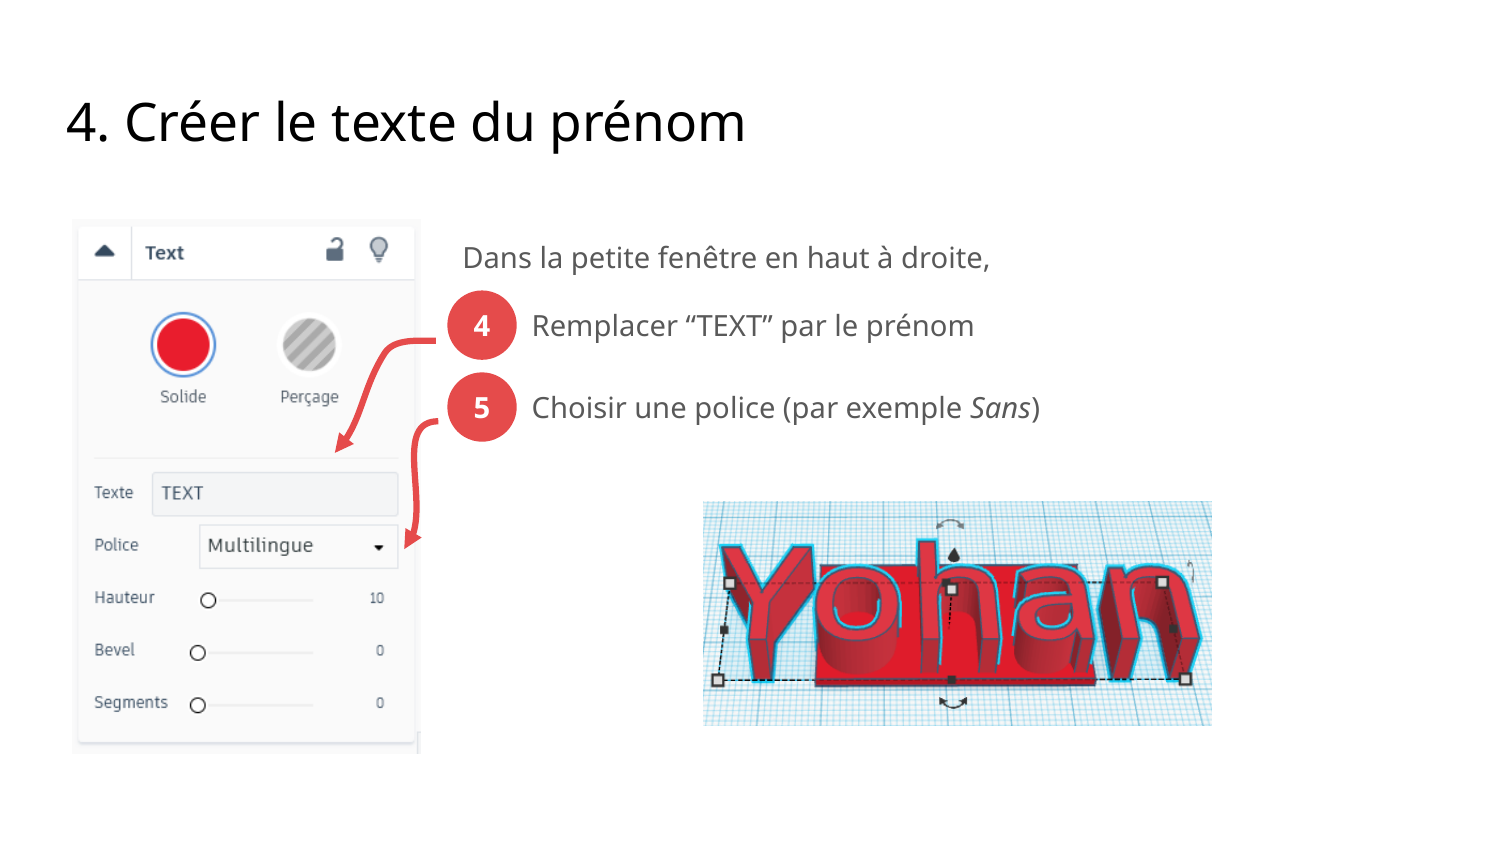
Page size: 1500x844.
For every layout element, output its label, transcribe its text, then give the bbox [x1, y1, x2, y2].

text_box Remplacer “TEXT” par le prénom [516, 292, 1181, 358]
title 4. Créer le texte du prénom [51, 72, 1449, 167]
text_box Choisir une police (par exemple Sans) [516, 374, 1181, 440]
text_box Dans la petite fenêtre en haut à droite, [447, 224, 1063, 290]
picture [703, 501, 1212, 726]
picture [417, 437, 421, 536]
text_box 4 [447, 290, 517, 360]
text_box 5 [447, 372, 517, 442]
picture [72, 219, 421, 754]
